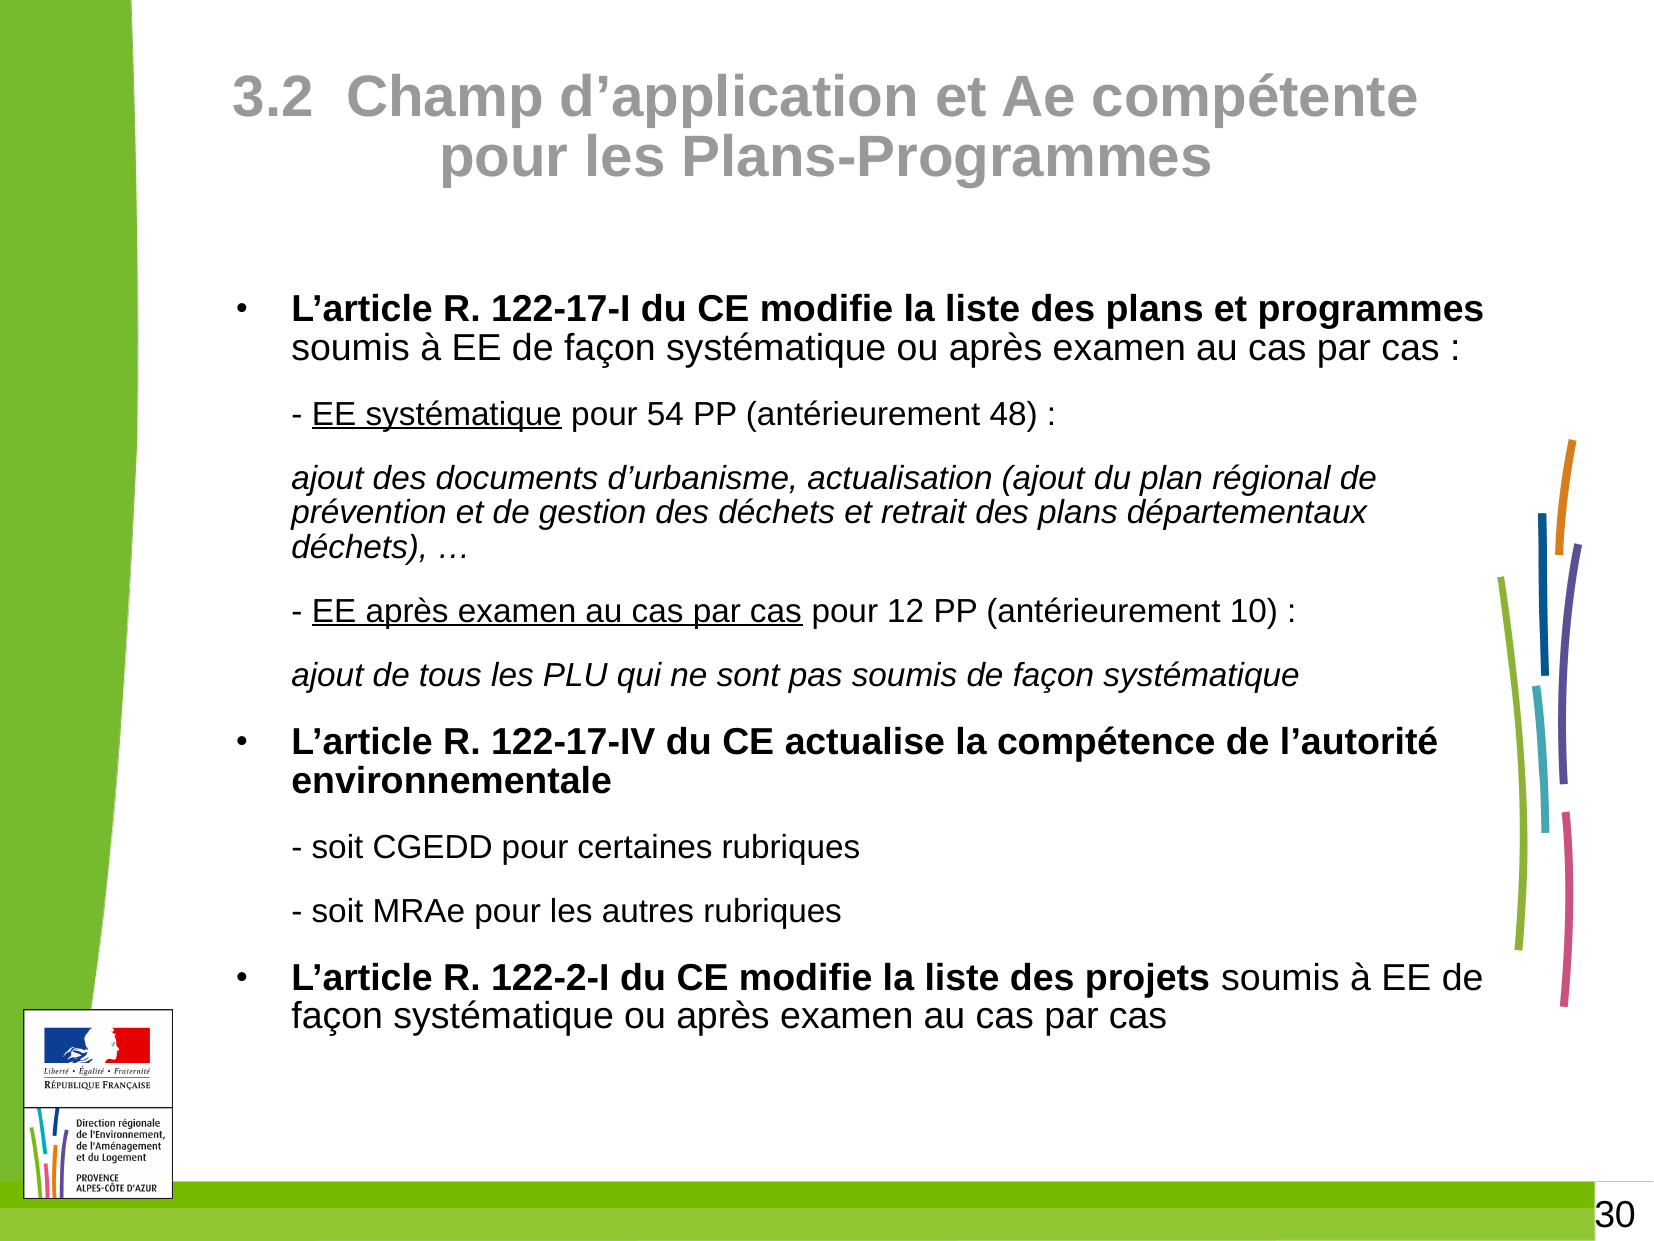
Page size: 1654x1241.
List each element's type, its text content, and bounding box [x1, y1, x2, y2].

title 3.2 Champ d’application et Ae compétente pour les Plans-Programmes [82, 49, 1571, 207]
picture [0, 0, 1654, 1241]
list L’article R. 122-17-I du CE modifie la liste des plans et programmes soumis à EE de façon systématique ou après examen au cas par cas : - EE systématique pour 54 PP (antérieurement 48) : ajout des documents d’urbanisme, actualisation (ajout du plan régional de prévention et de gestion des déchets et retrait des plans départementaux déchets), … - EE après examen au cas par cas pour 12 PP (antérieurement 10) : ajout de tous les PLU qui ne sont pas soumis de façon systématique L’article R. 122-17-IV du CE actualise la compétence de l’autorité environnementale - soit CGEDD pour certaines rubriques - soit MRAe pour les autres rubriques L’article R. 122-2-I du CE modifie la liste des projets soumis à EE de façon systématique ou après examen au cas par cas [179, 290, 1509, 1046]
